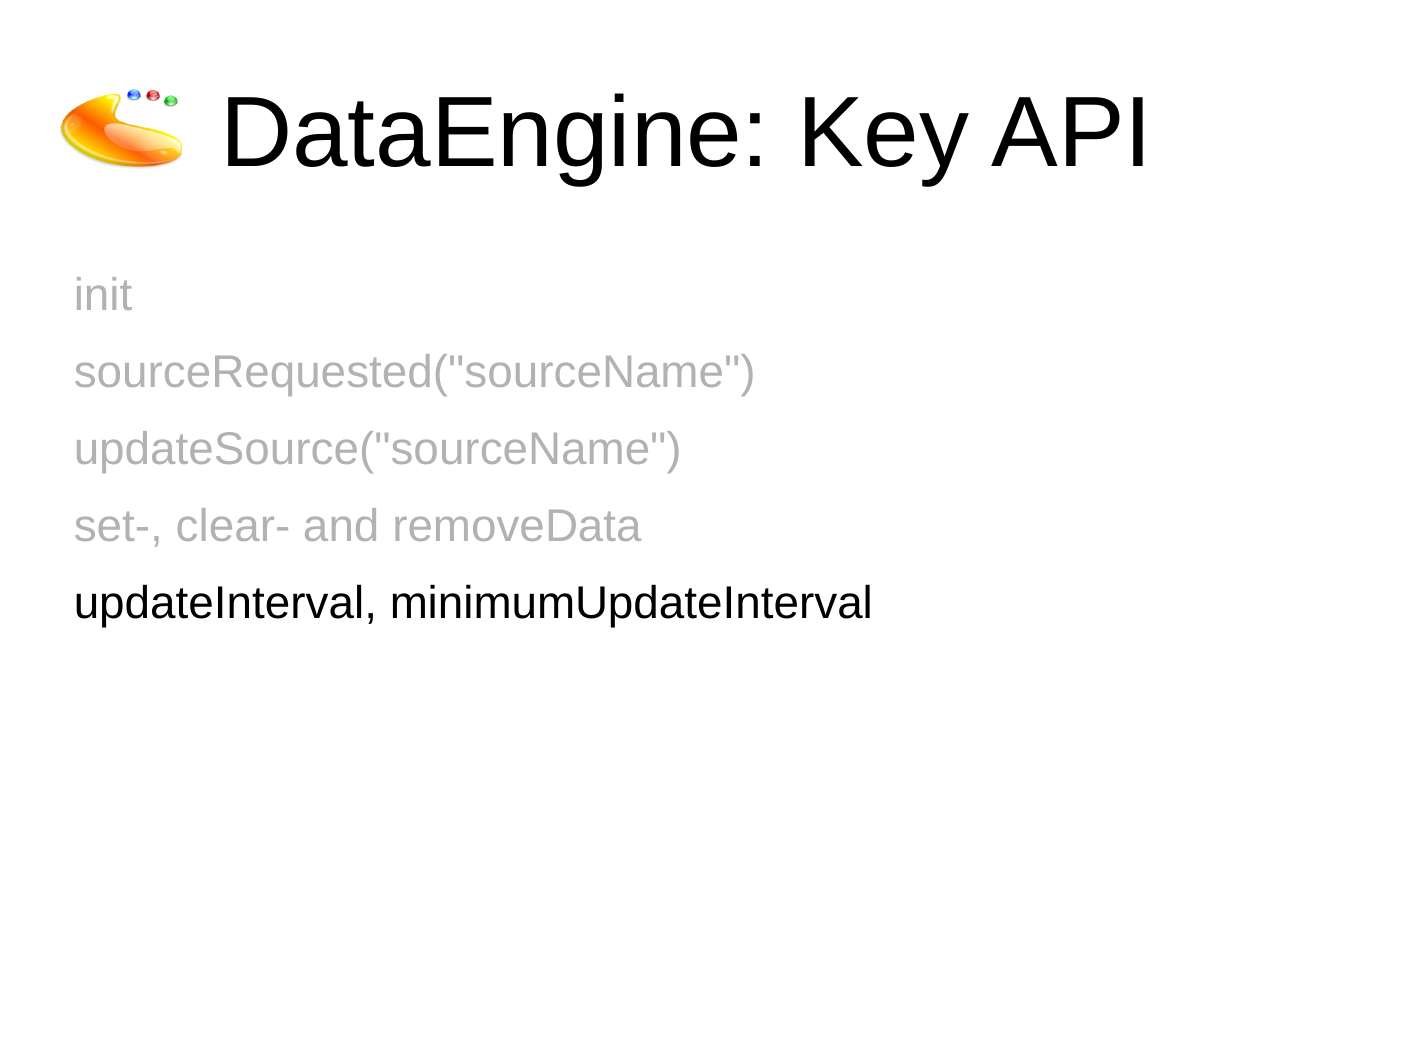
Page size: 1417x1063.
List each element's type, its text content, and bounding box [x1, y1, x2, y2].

text_box init sourceRequested("sourceName") updateSource("sourceName") set-, clear- and removeData updateInterval, minimumUpdateInterval [59, 236, 1417, 1063]
text_box DataEngine: Key API [205, 68, 1358, 188]
picture [60, 89, 183, 170]
